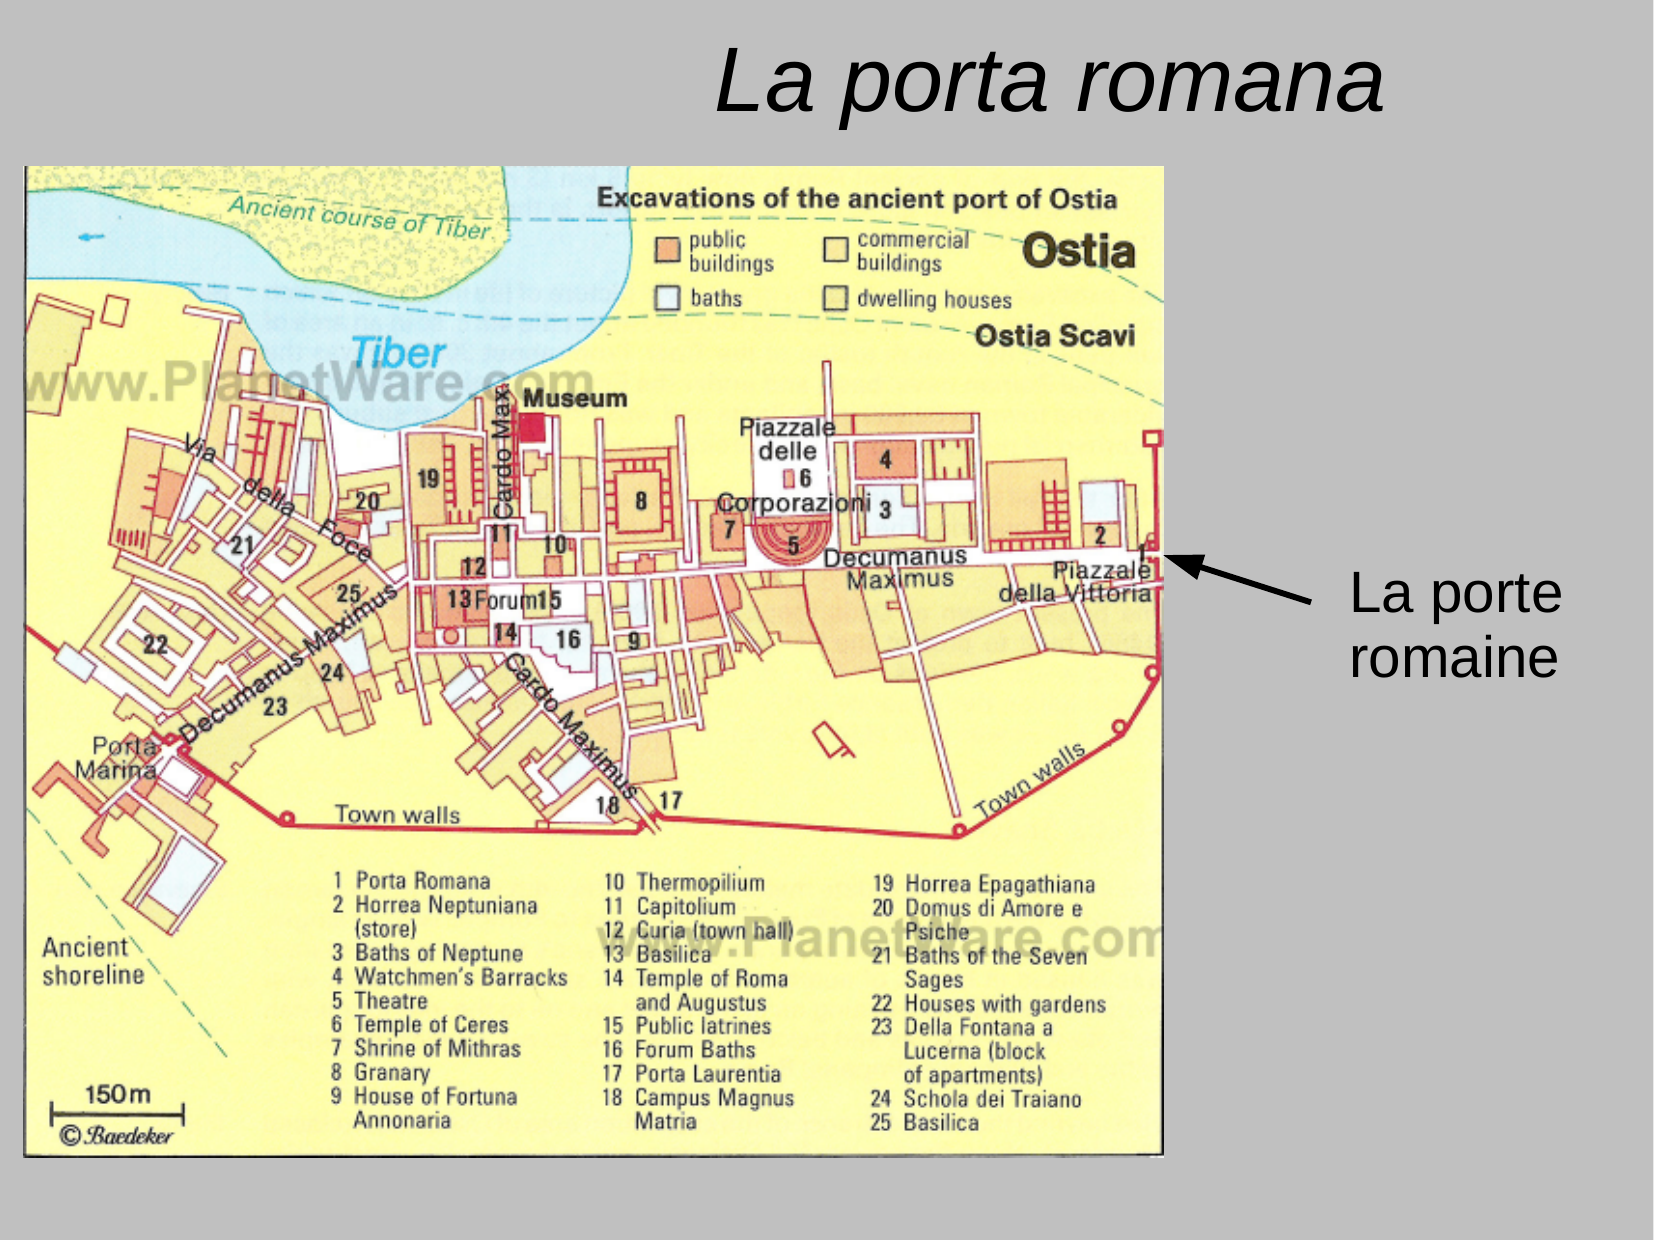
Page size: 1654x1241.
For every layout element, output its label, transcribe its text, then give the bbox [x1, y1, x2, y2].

title La porta romana [307, 0, 1654, 184]
picture [23, 166, 1164, 1158]
text_box La porte romaine [1334, 552, 1607, 697]
